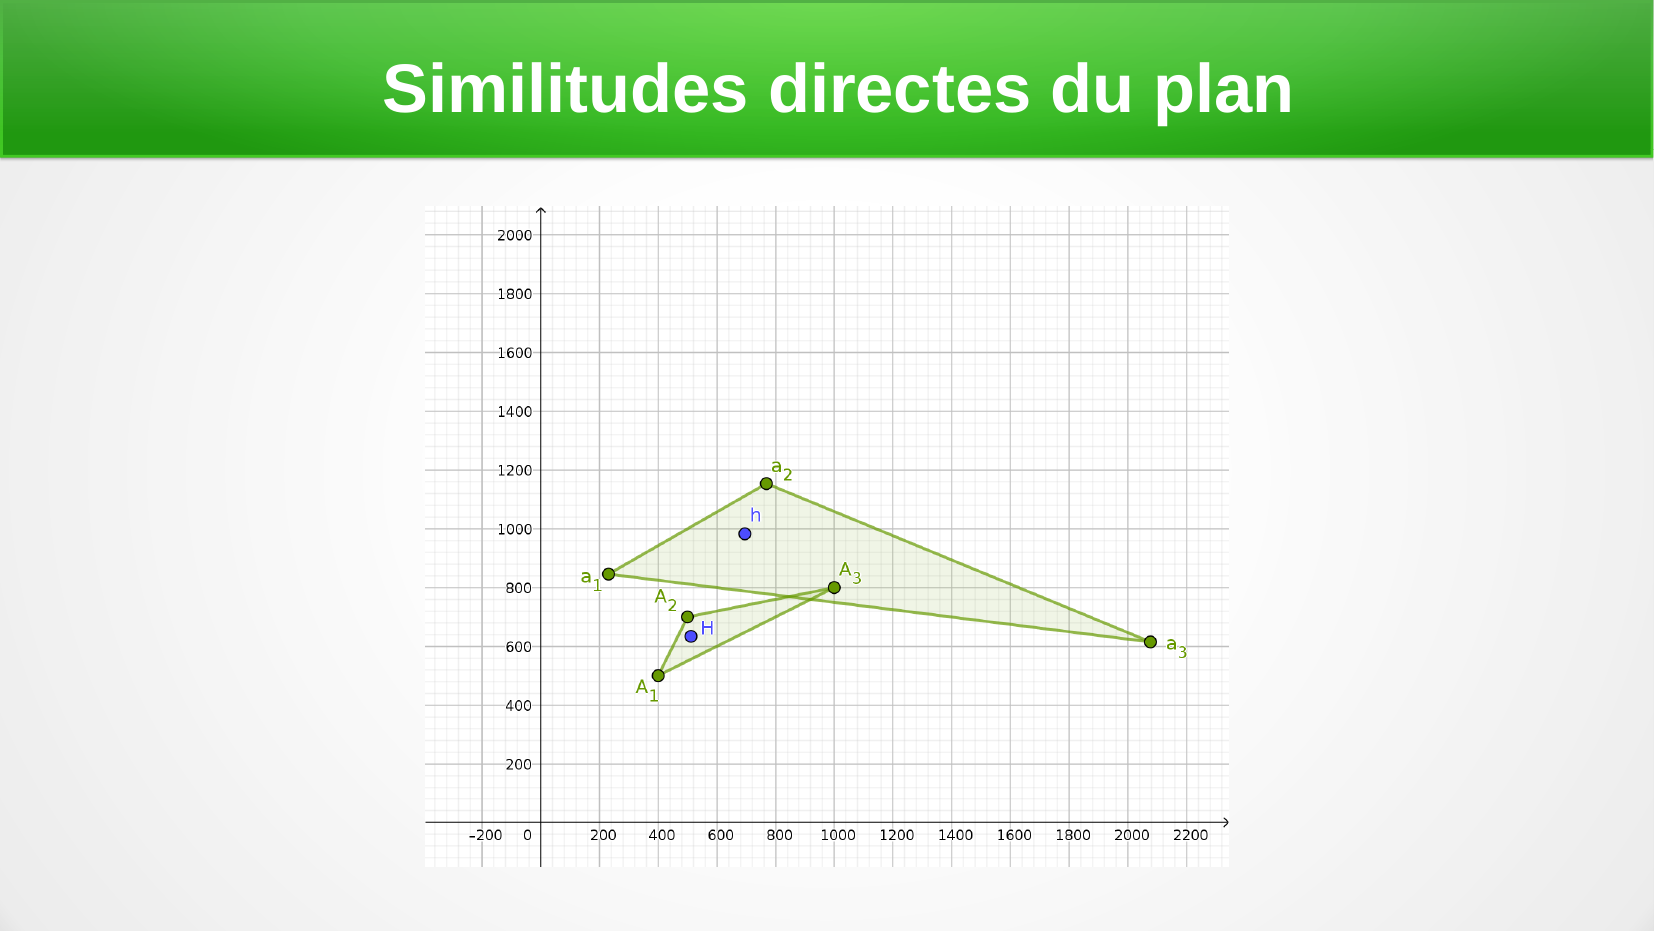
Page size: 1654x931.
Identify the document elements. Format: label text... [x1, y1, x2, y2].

title Similitudes directes du plan [82, 35, 1571, 142]
picture [425, 206, 1229, 867]
